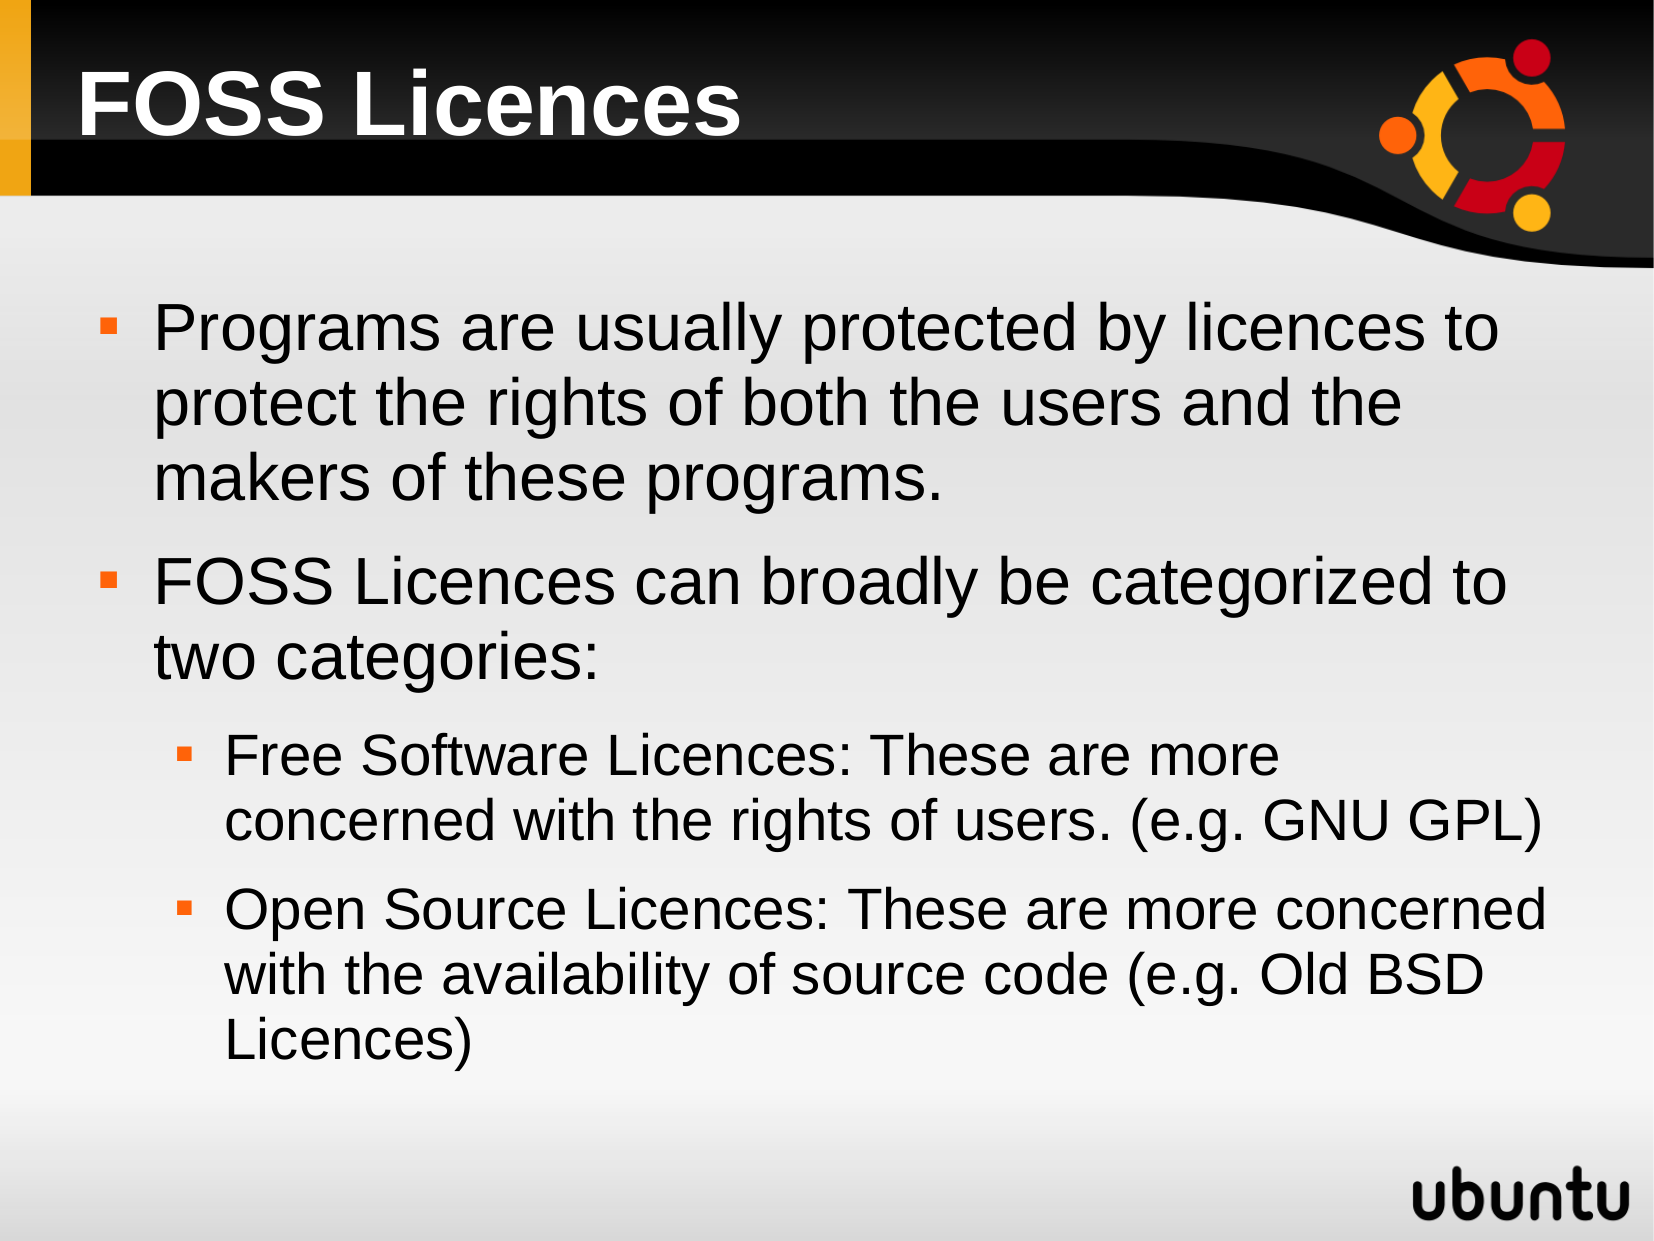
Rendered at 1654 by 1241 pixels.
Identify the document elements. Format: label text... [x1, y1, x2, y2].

title FOSS Licences [76, 7, 1565, 200]
picture [0, 0, 1654, 1241]
list Programs are usually protected by licences to protect the rights of both the users and the makers of these programs. FOSS Licences can broadly be categorized to two categories: Free Software Licences: These are more concerned with the rights of users. (e.g. GNU GPL) Open Source Licences: These are more concerned with the availability of source code (e.g. Old BSD Licences) [82, 290, 1571, 1094]
